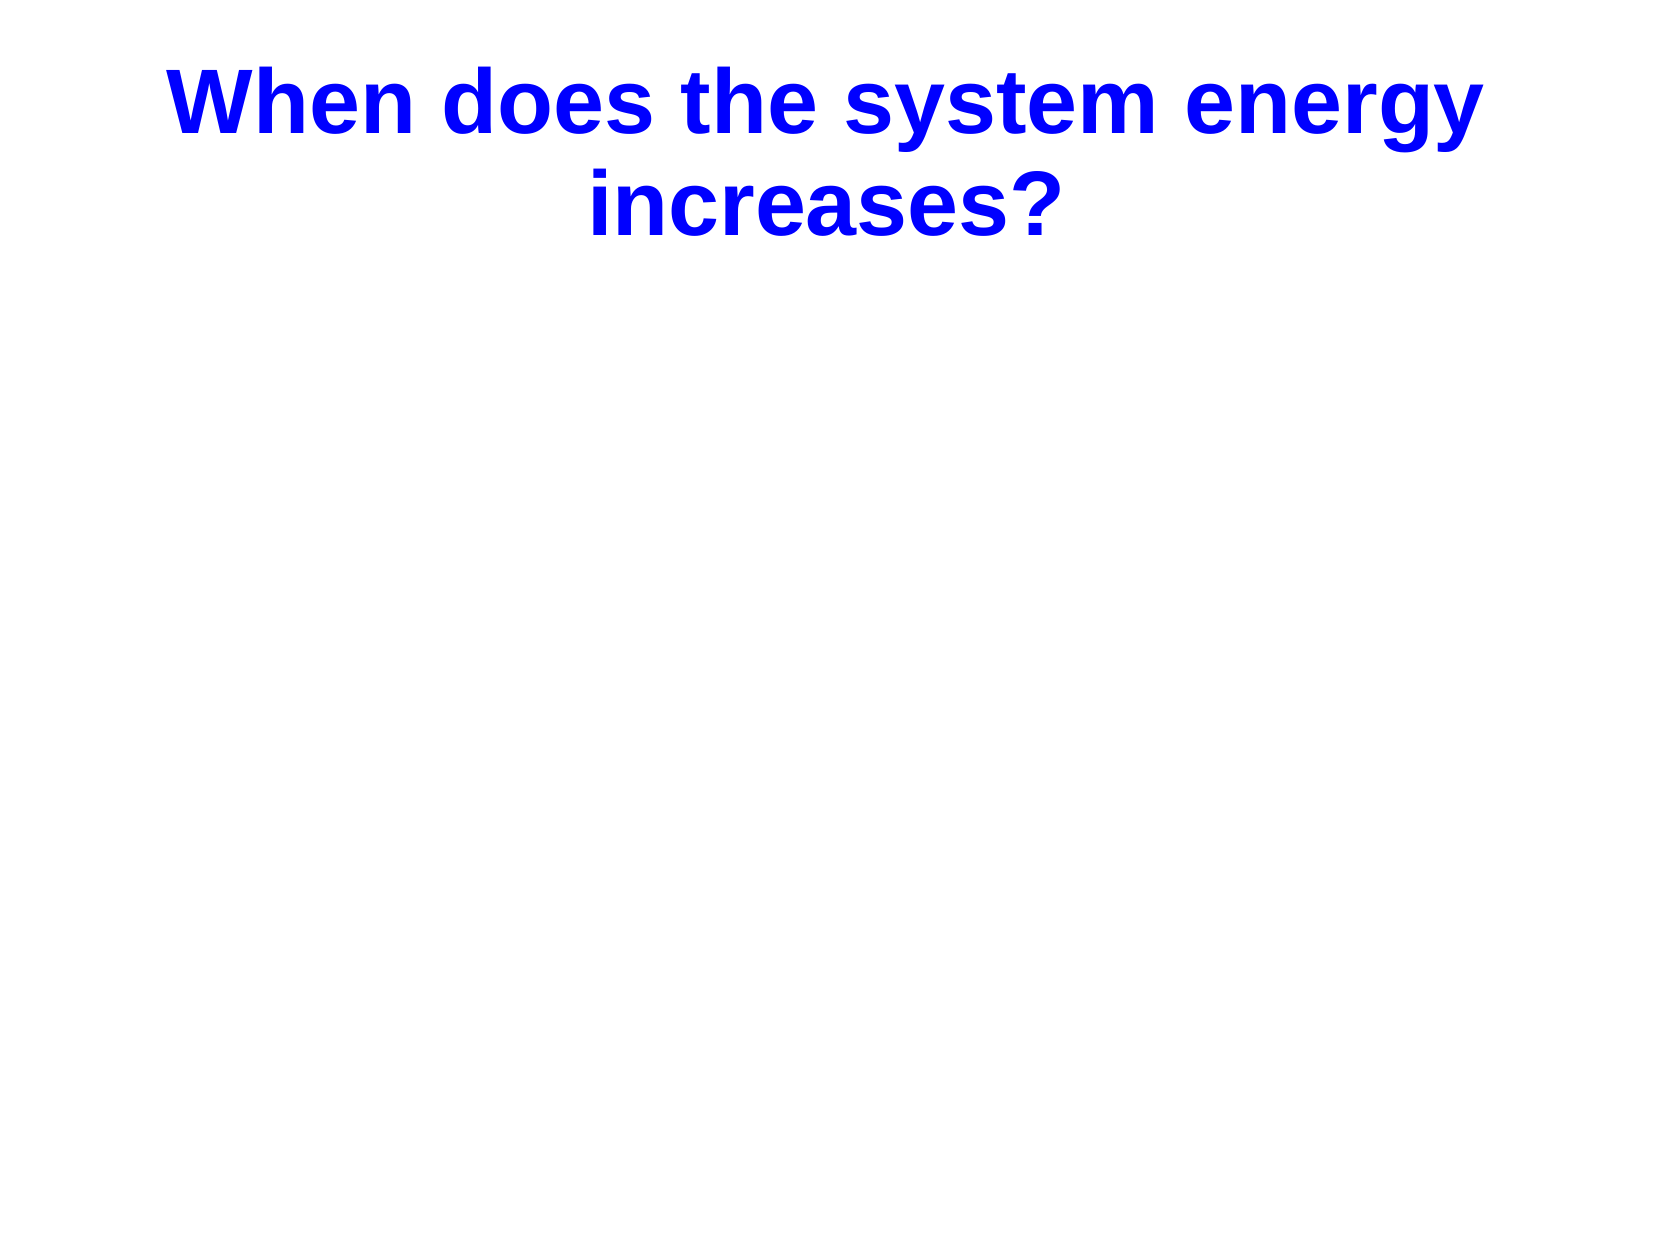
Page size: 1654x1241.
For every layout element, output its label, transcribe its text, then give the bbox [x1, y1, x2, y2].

title When does the system energy increases? [82, 49, 1571, 257]
